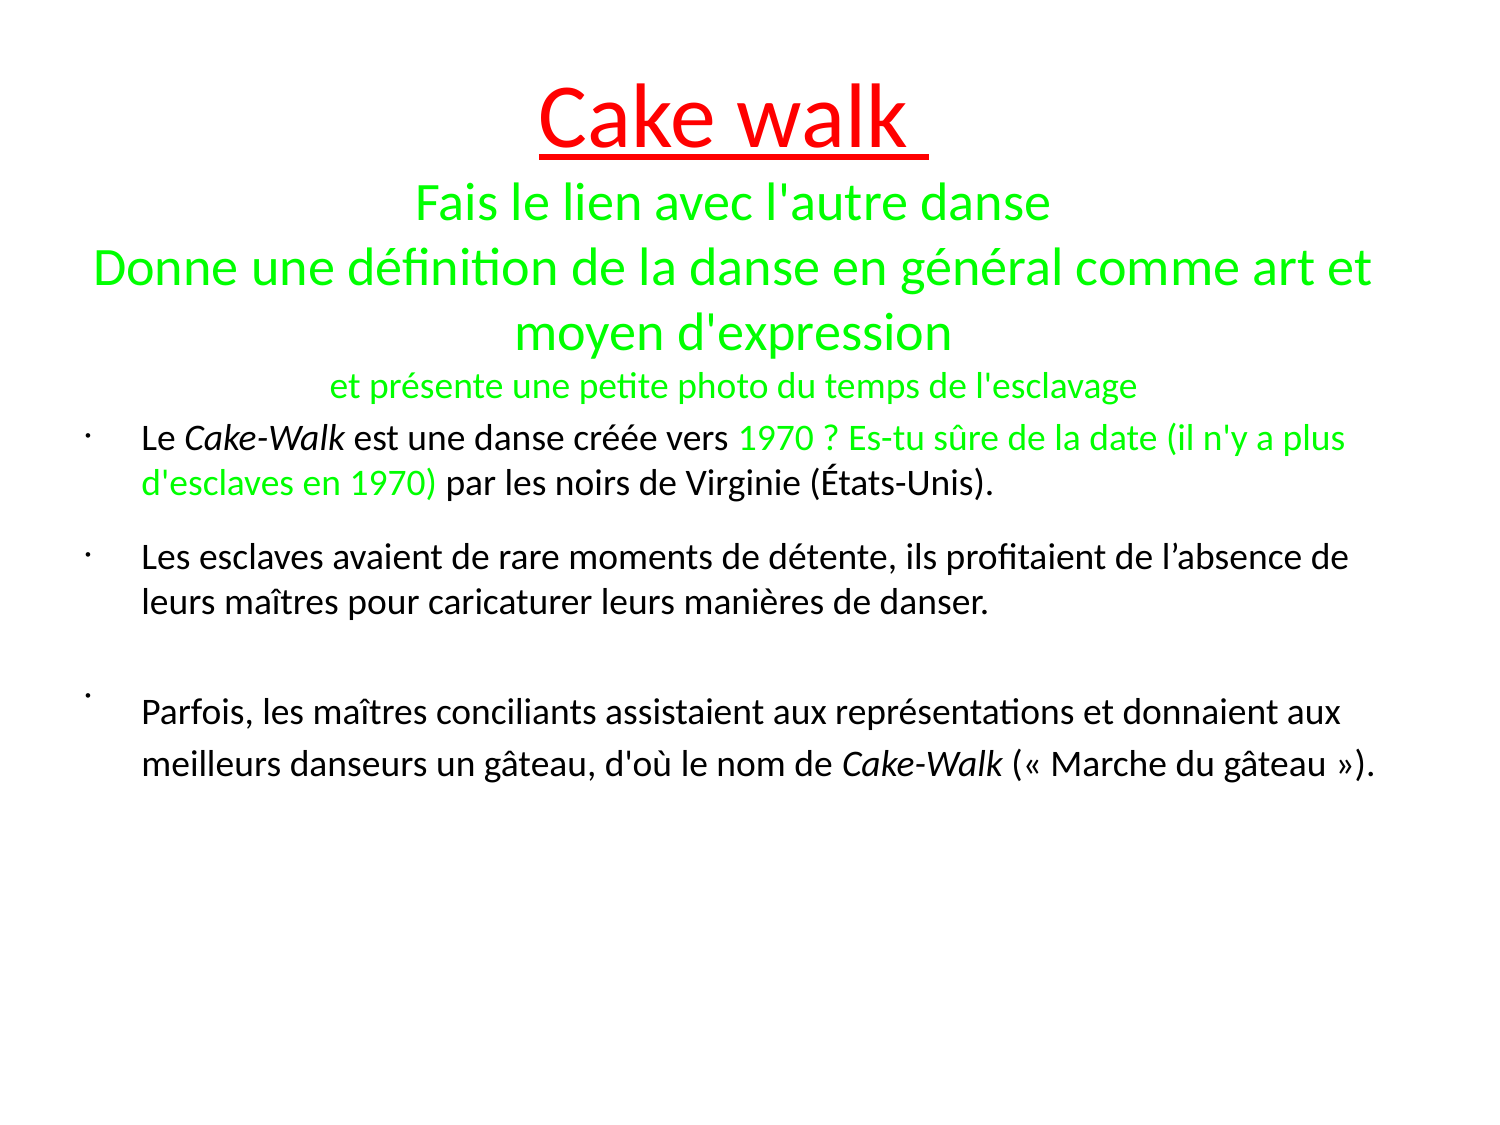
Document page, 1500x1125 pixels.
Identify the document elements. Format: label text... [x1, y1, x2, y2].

title Cake walk Fais le lien avec l'autre danse Donne une définition de la danse en général comme art et moyen d'expression et présente une petite photo du temps de l'esclavage [59, 48, 1409, 414]
list Le Cake-Walk est une danse créée vers 1970 ? Es-tu sûre de la date (il n'y a plus d'esclaves en 1970) par les noirs de Virginie (États-Unis). Les esclaves avaient de rare moments de détente, ils profitaient de l’absence de leurs maîtres pour caricaturer leurs manières de danser. Parfois, les maîtres conciliants assistaient aux représentations et donnaient aux meilleurs danseurs un gâteau, d'où le nom de Cake-Walk (« Marche du gâteau »). [70, 405, 1421, 827]
